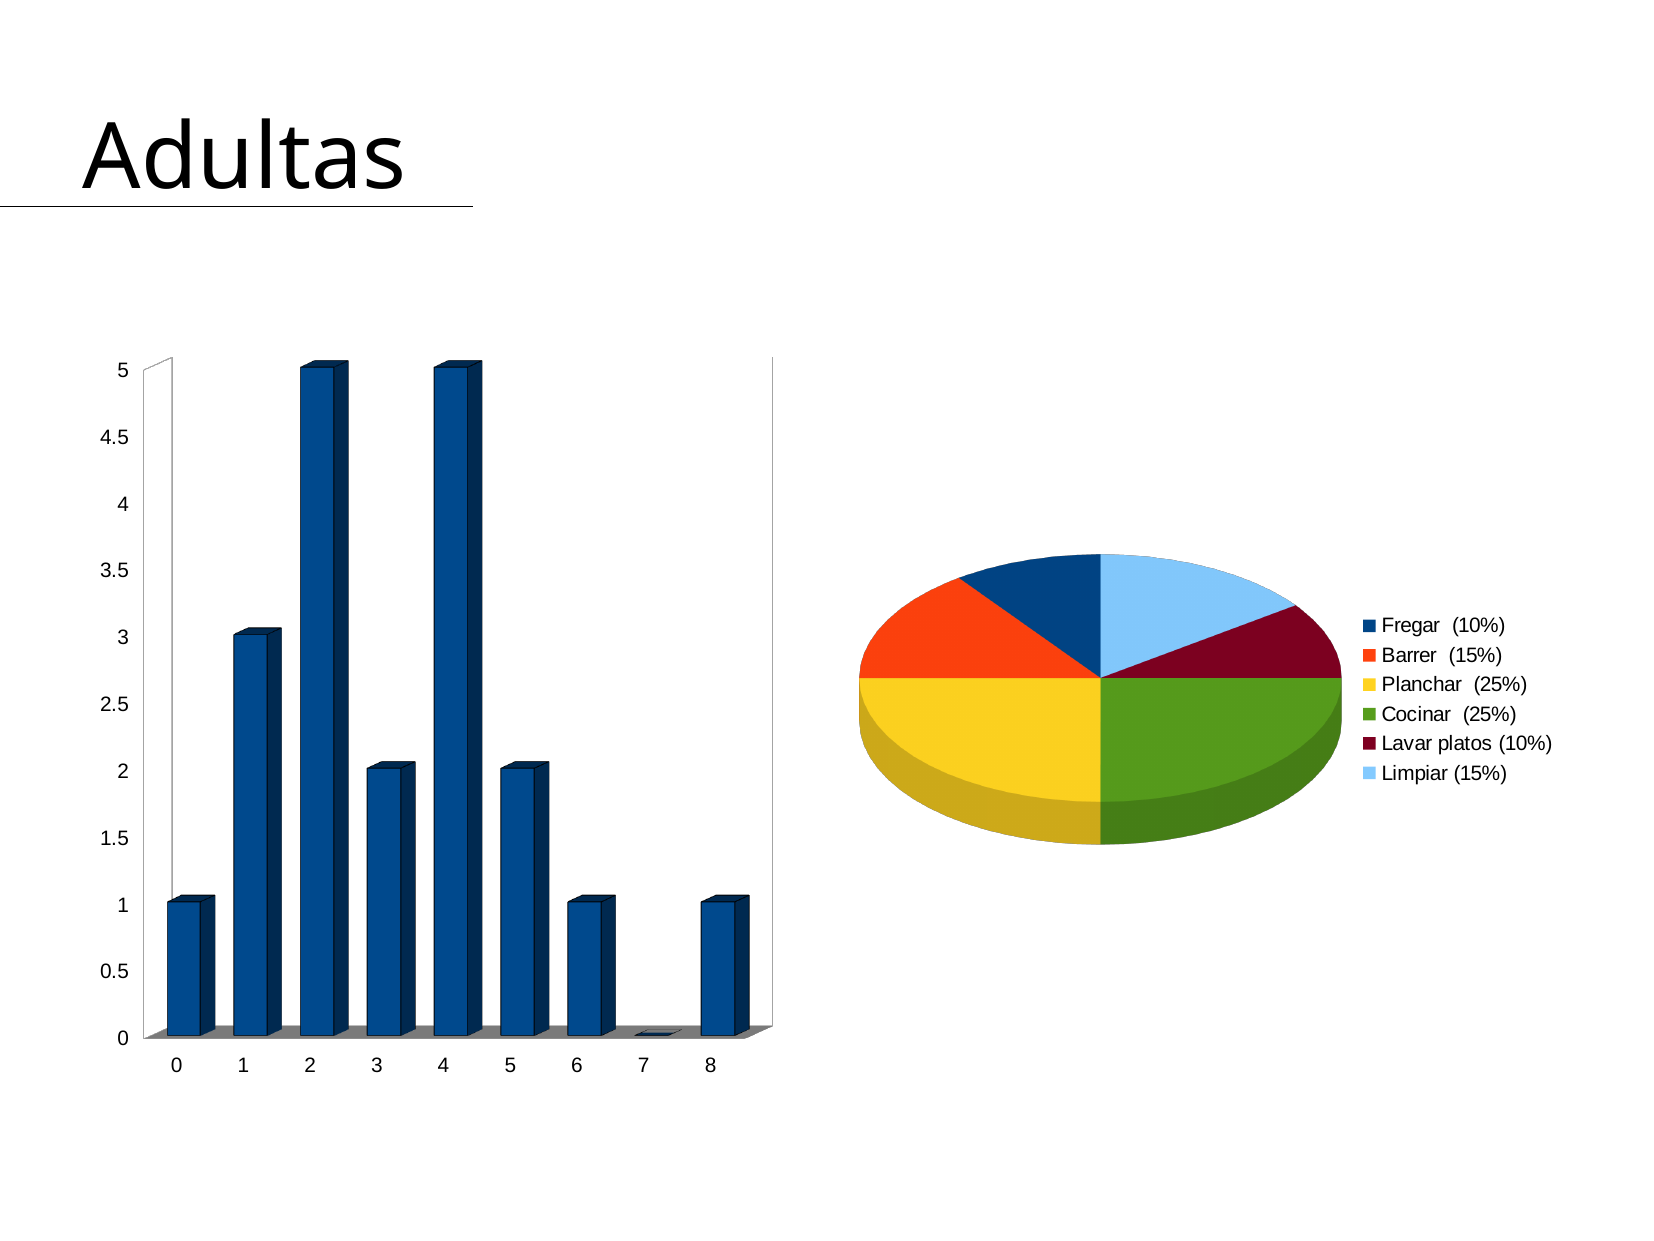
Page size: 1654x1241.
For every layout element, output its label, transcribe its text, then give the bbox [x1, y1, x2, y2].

chart [845, 290, 1572, 1109]
chart [82, 290, 809, 1109]
title Adultas [82, 49, 1571, 257]
